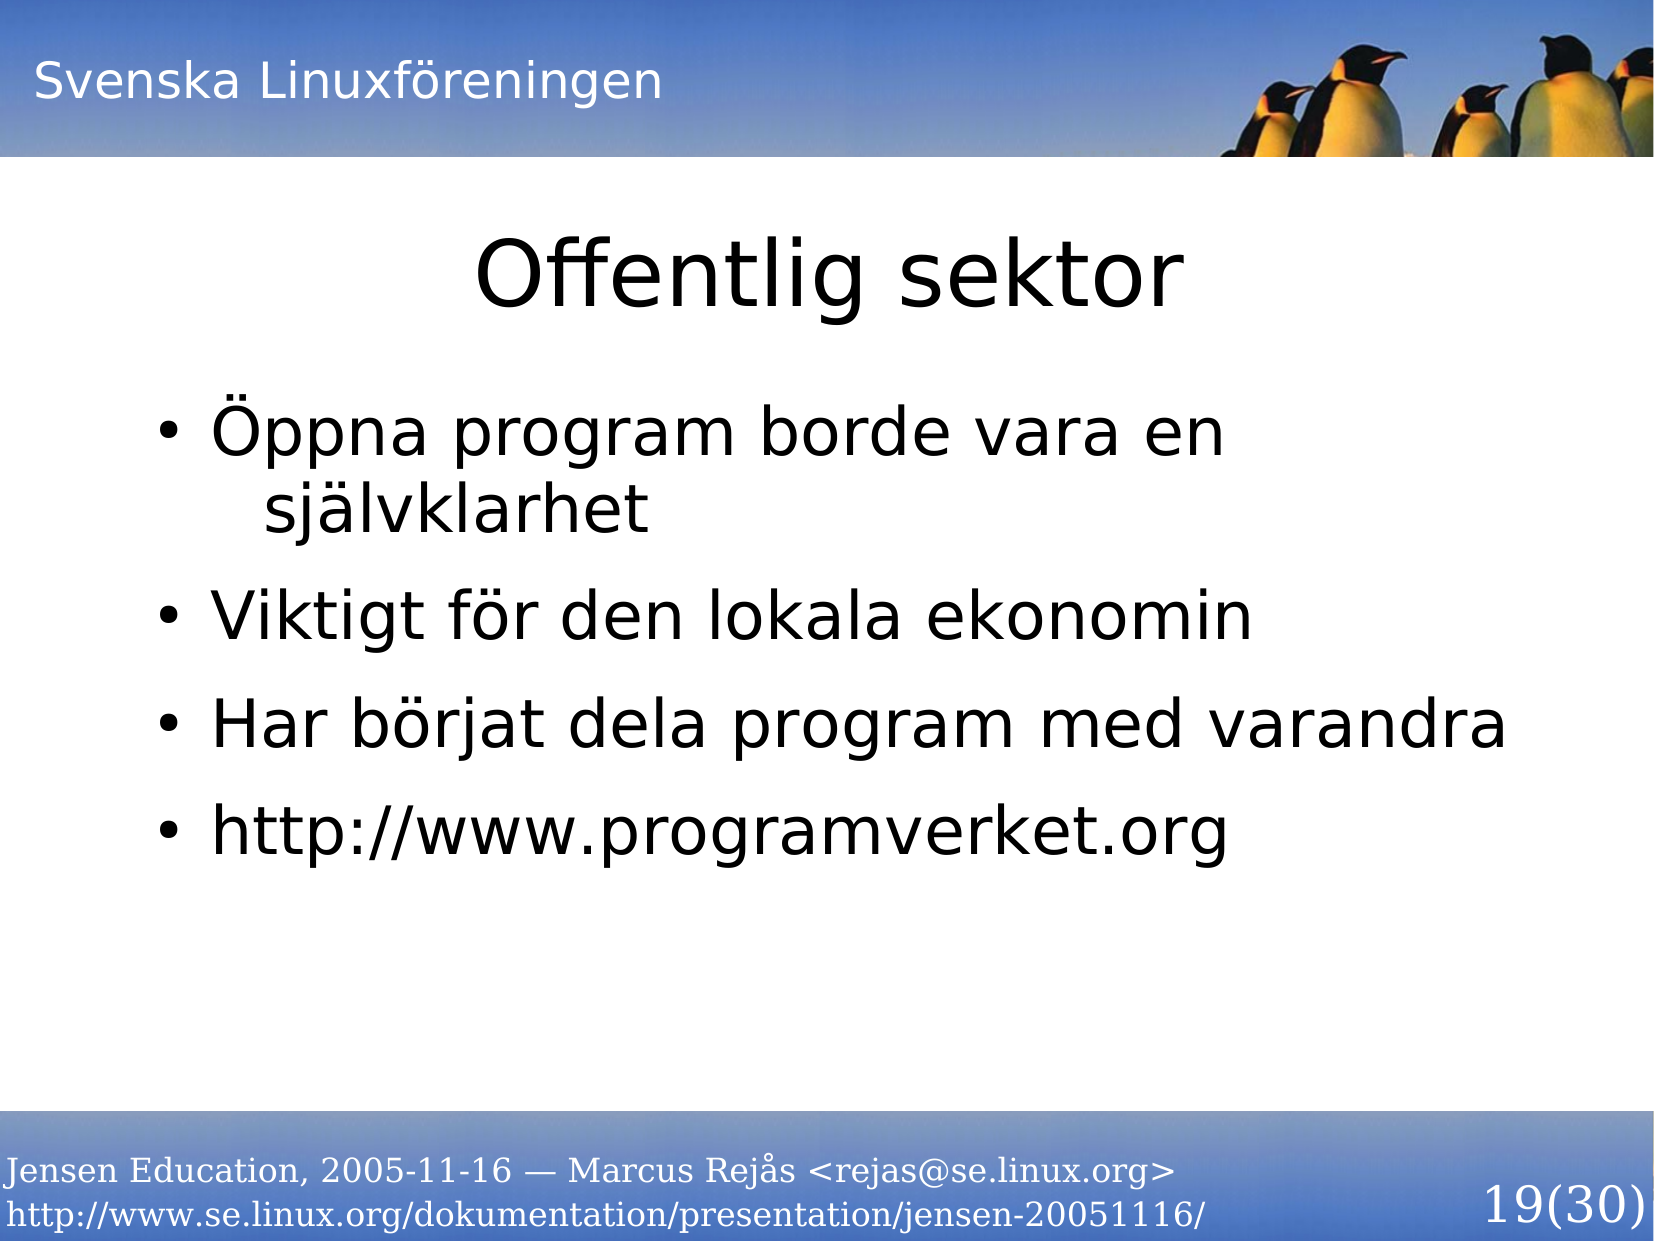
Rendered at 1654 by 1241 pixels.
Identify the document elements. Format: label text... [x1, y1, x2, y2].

list Öppna program borde vara en självklarhet Viktigt för den lokala ekonomin Har börjat dela program med varandra http://www.programverket.org [121, 392, 1534, 1092]
picture [0, 0, 1654, 157]
picture [0, 1111, 1654, 1241]
title Offentlig sektor [123, 160, 1537, 389]
